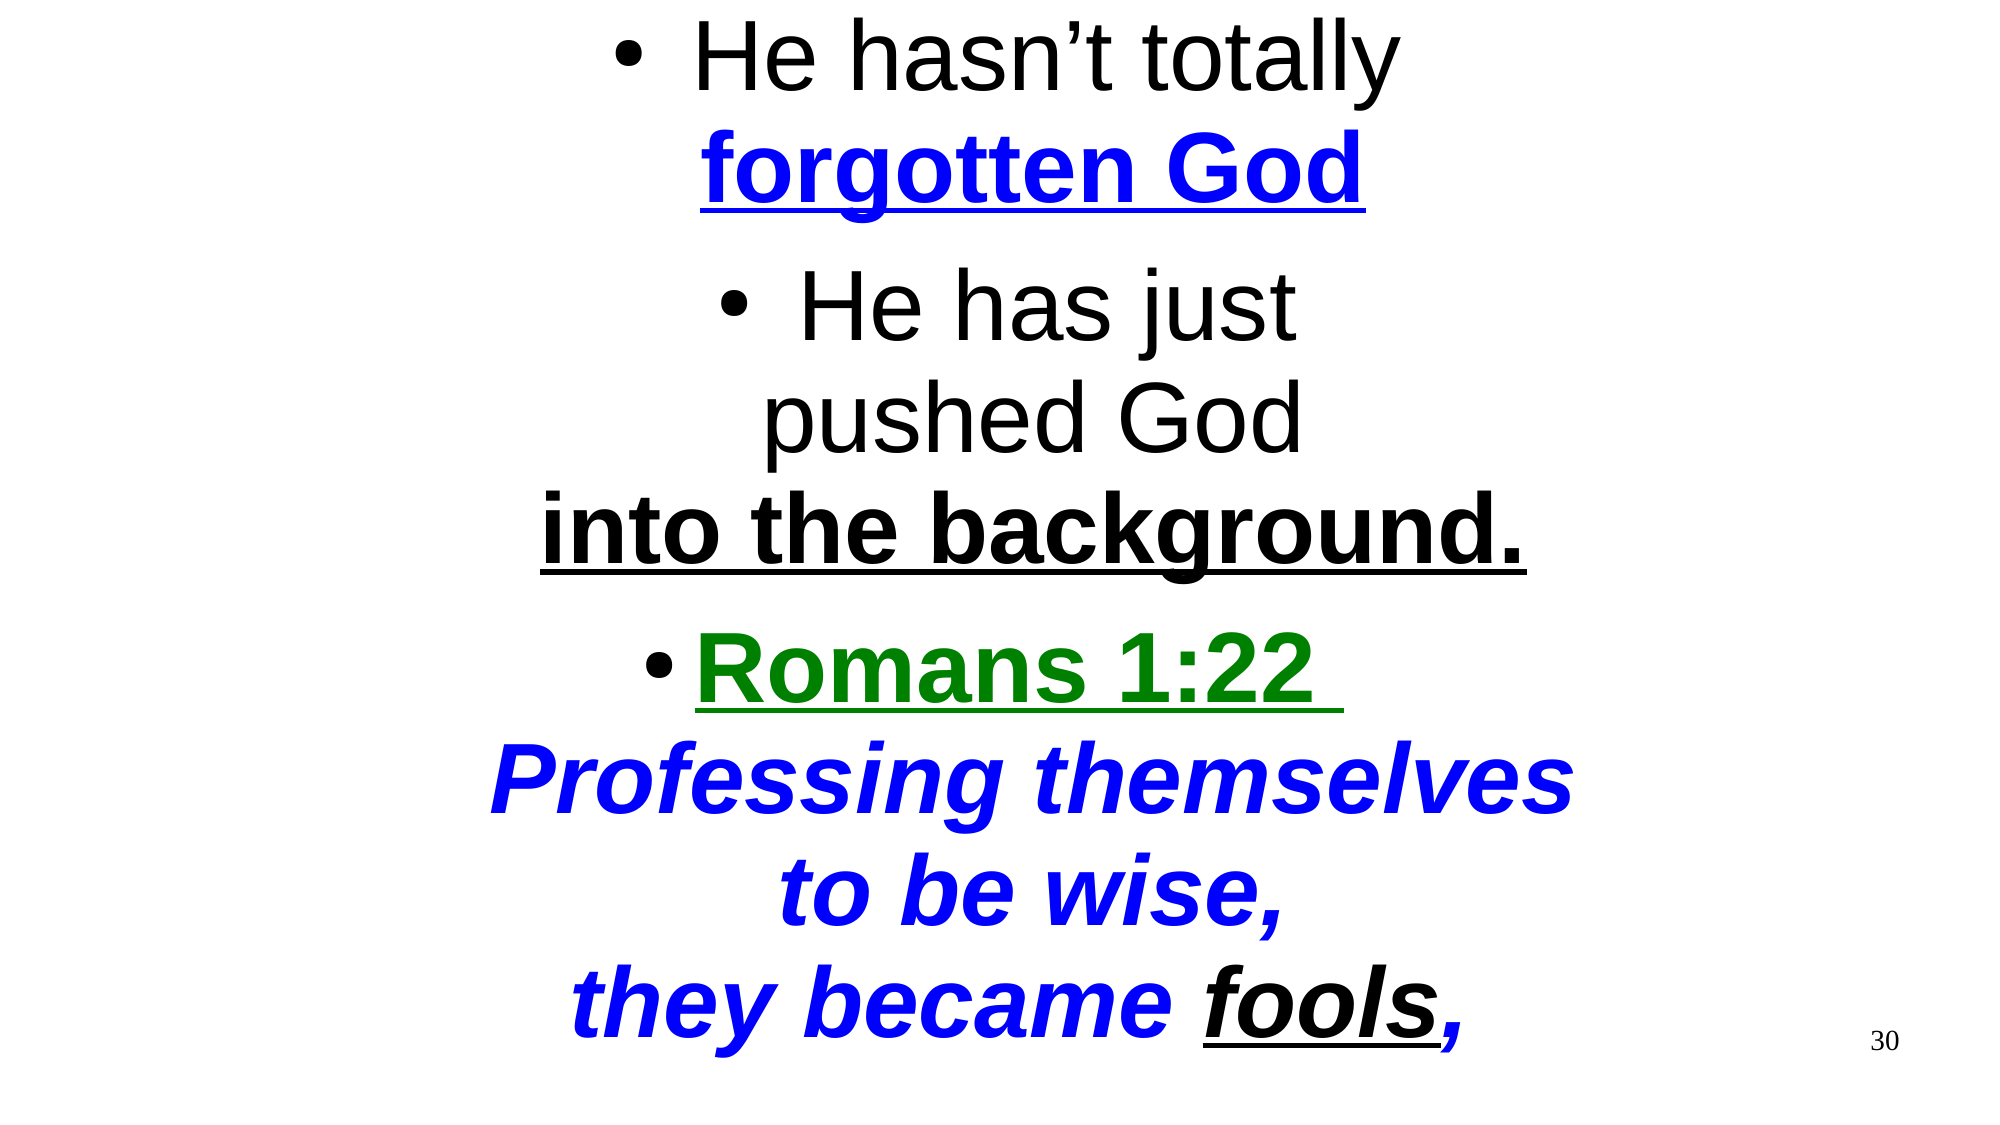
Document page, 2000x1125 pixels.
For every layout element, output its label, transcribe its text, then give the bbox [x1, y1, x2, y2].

list He hasn’t totally forgotten God He has just pushed God into the background. Romans 1:22 Professing themselves to be wise, they became fools, [0, 0, 1996, 1123]
